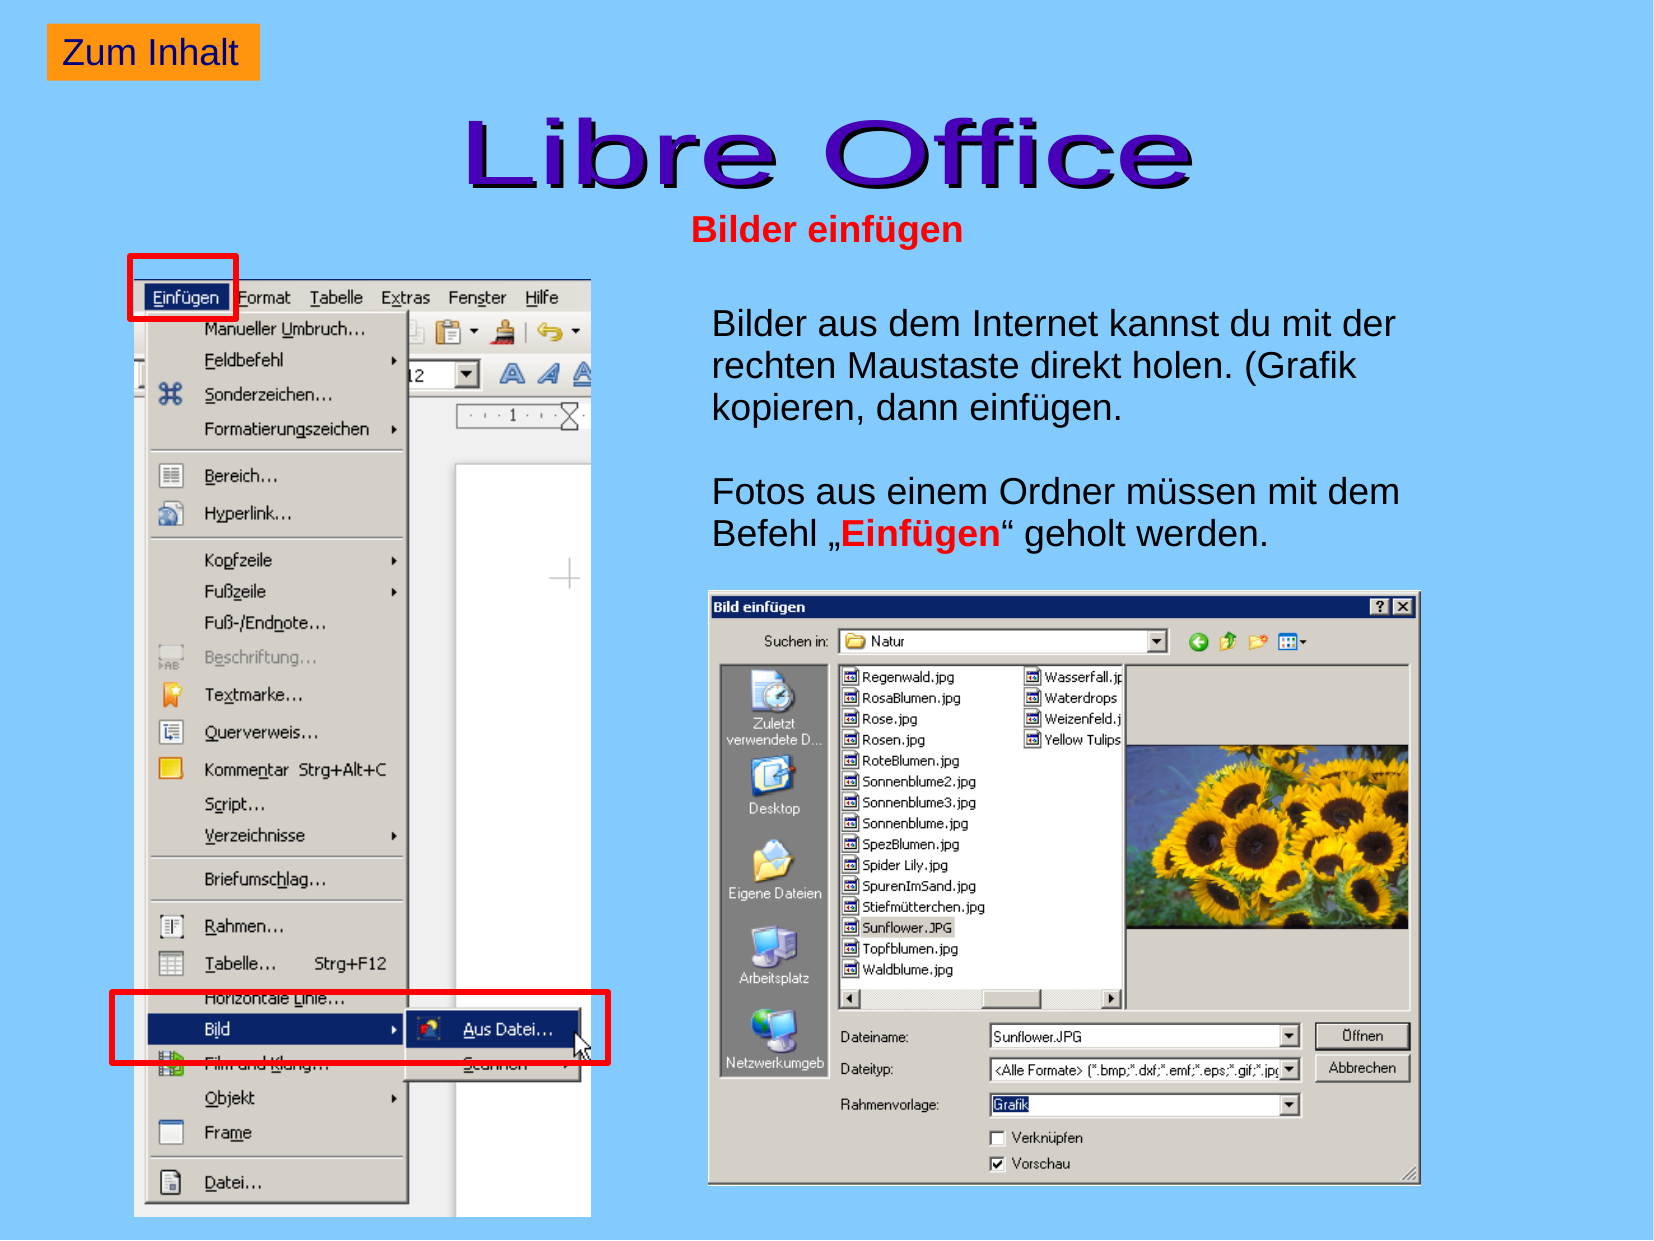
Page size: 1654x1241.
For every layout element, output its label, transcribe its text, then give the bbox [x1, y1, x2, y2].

text_box Bilder einfügen [460, 201, 1205, 260]
title Libre Office [82, 49, 1571, 257]
picture [708, 590, 1421, 1186]
picture [134, 279, 233, 316]
text_box Zum Inhalt [47, 23, 260, 81]
picture [134, 1066, 591, 1217]
text_box Bilder aus dem Internet kannst du mit der rechten Maustaste direkt holen. (Grafik kopieren, dann einfügen. Fotos aus einem Ordner müssen mit dem Befehl „Einfügen“ geholt werden. [696, 295, 1441, 564]
picture [134, 995, 591, 1060]
picture [134, 279, 591, 989]
